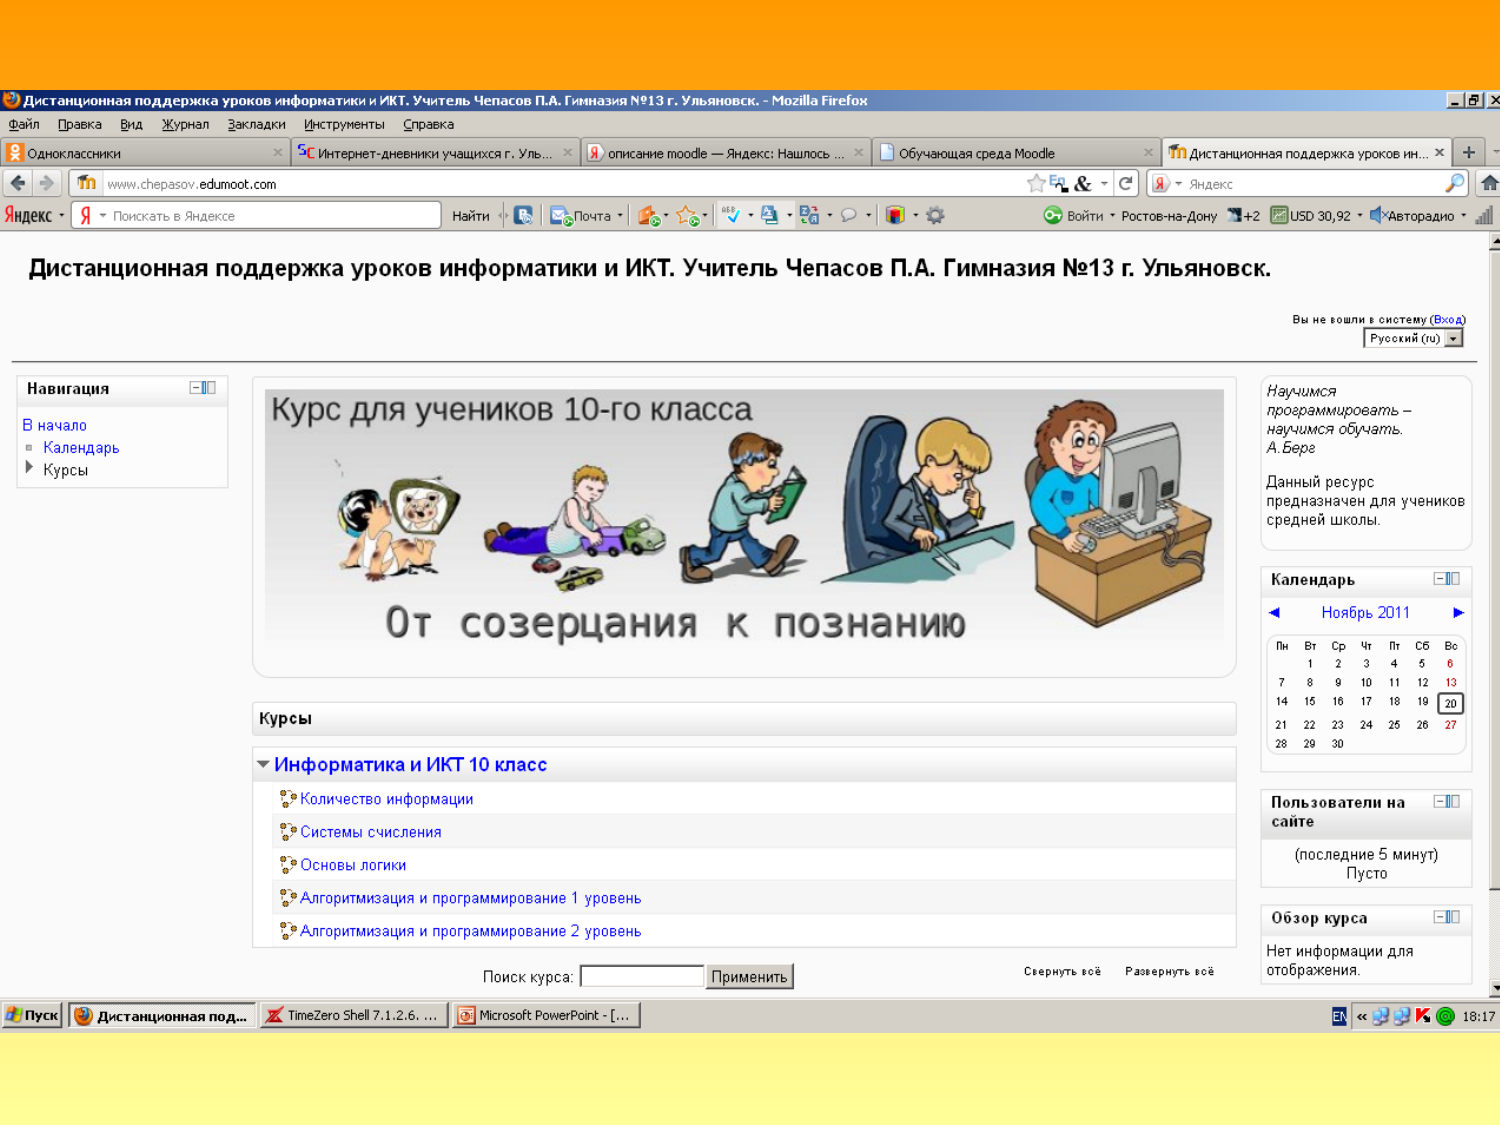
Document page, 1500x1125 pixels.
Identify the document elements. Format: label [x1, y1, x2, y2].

picture [0, 90, 1500, 1033]
